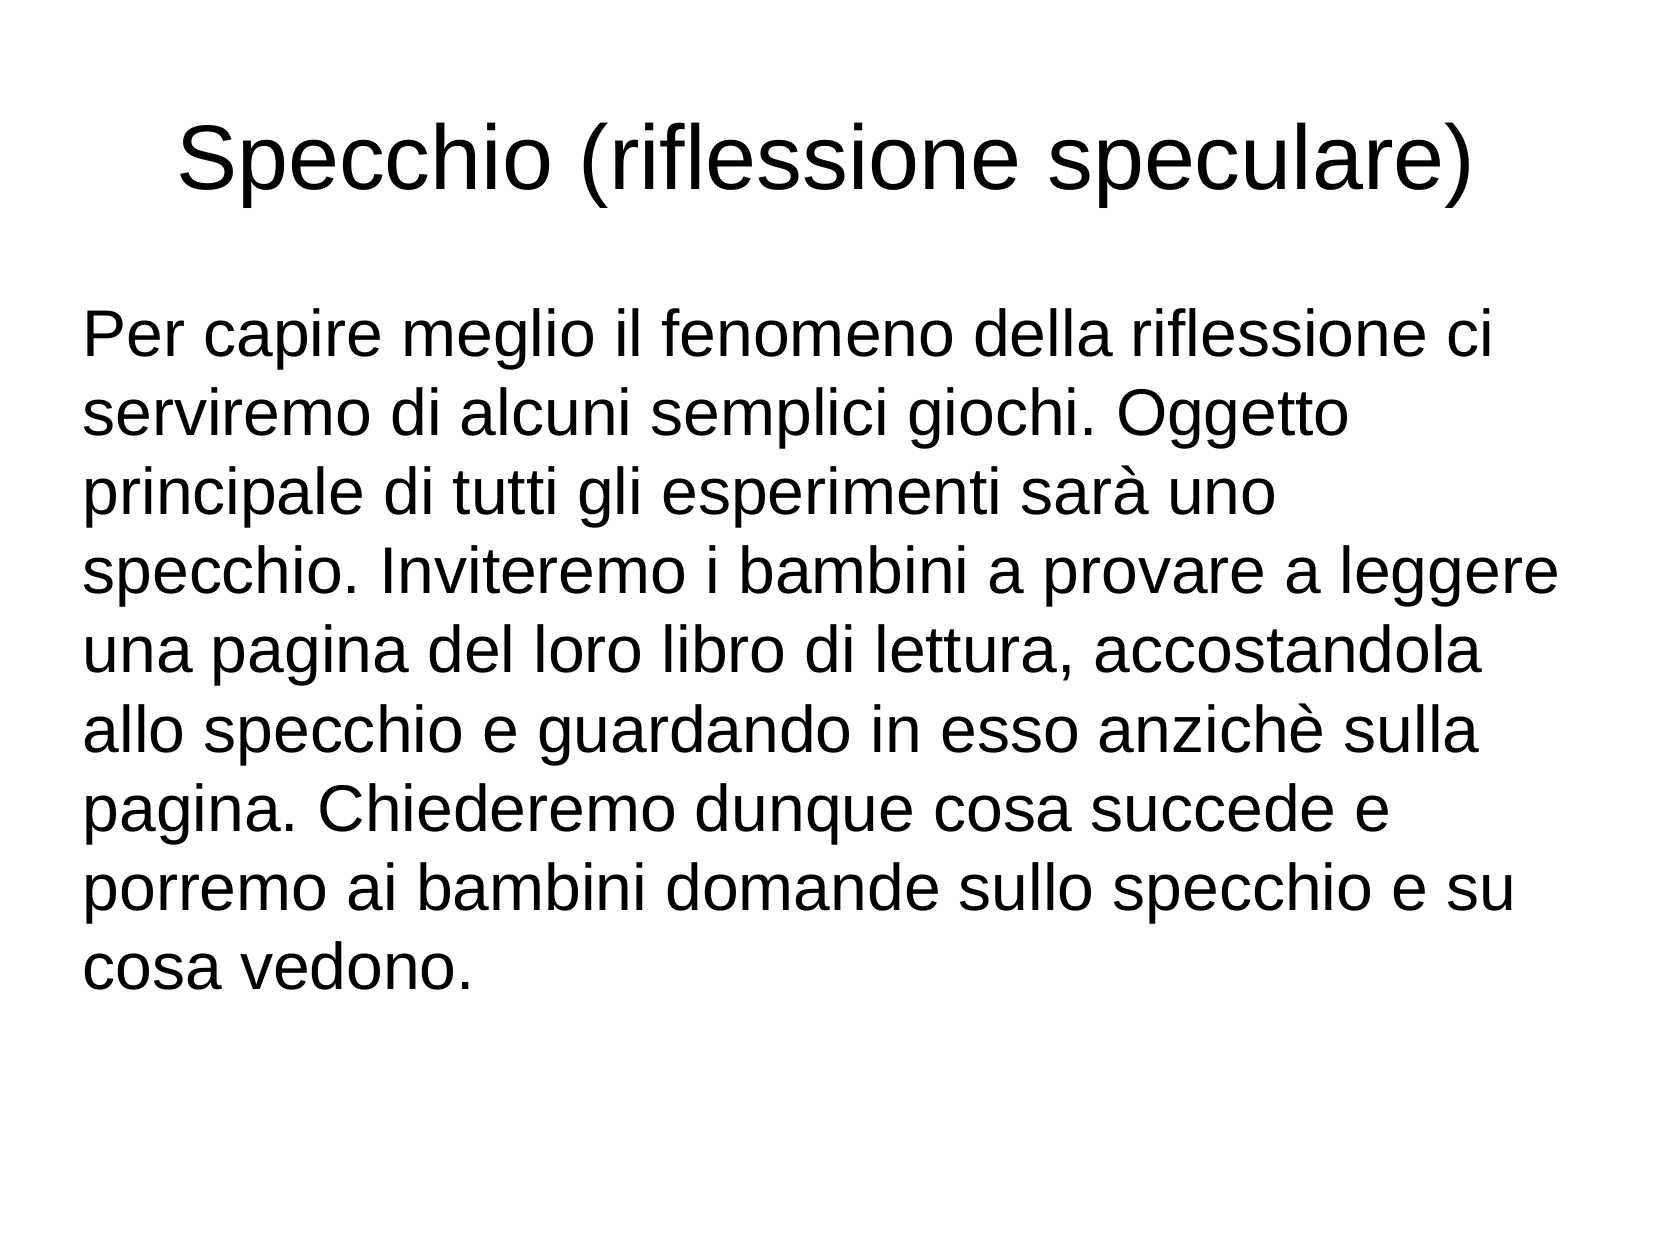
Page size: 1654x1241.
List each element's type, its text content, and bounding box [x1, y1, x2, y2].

title Specchio (riflessione speculare) [82, 49, 1571, 257]
list Per capire meglio il fenomeno della riflessione ci serviremo di alcuni semplici giochi. Oggetto principale di tutti gli esperimenti sarà uno specchio. Inviteremo i bambini a provare a leggere una pagina del loro libro di lettura, accostandola allo specchio e guardando in esso anzichè sulla pagina. Chiederemo dunque cosa succede e porremo ai bambini domande sullo specchio e su cosa vedono. [82, 290, 1571, 1010]
